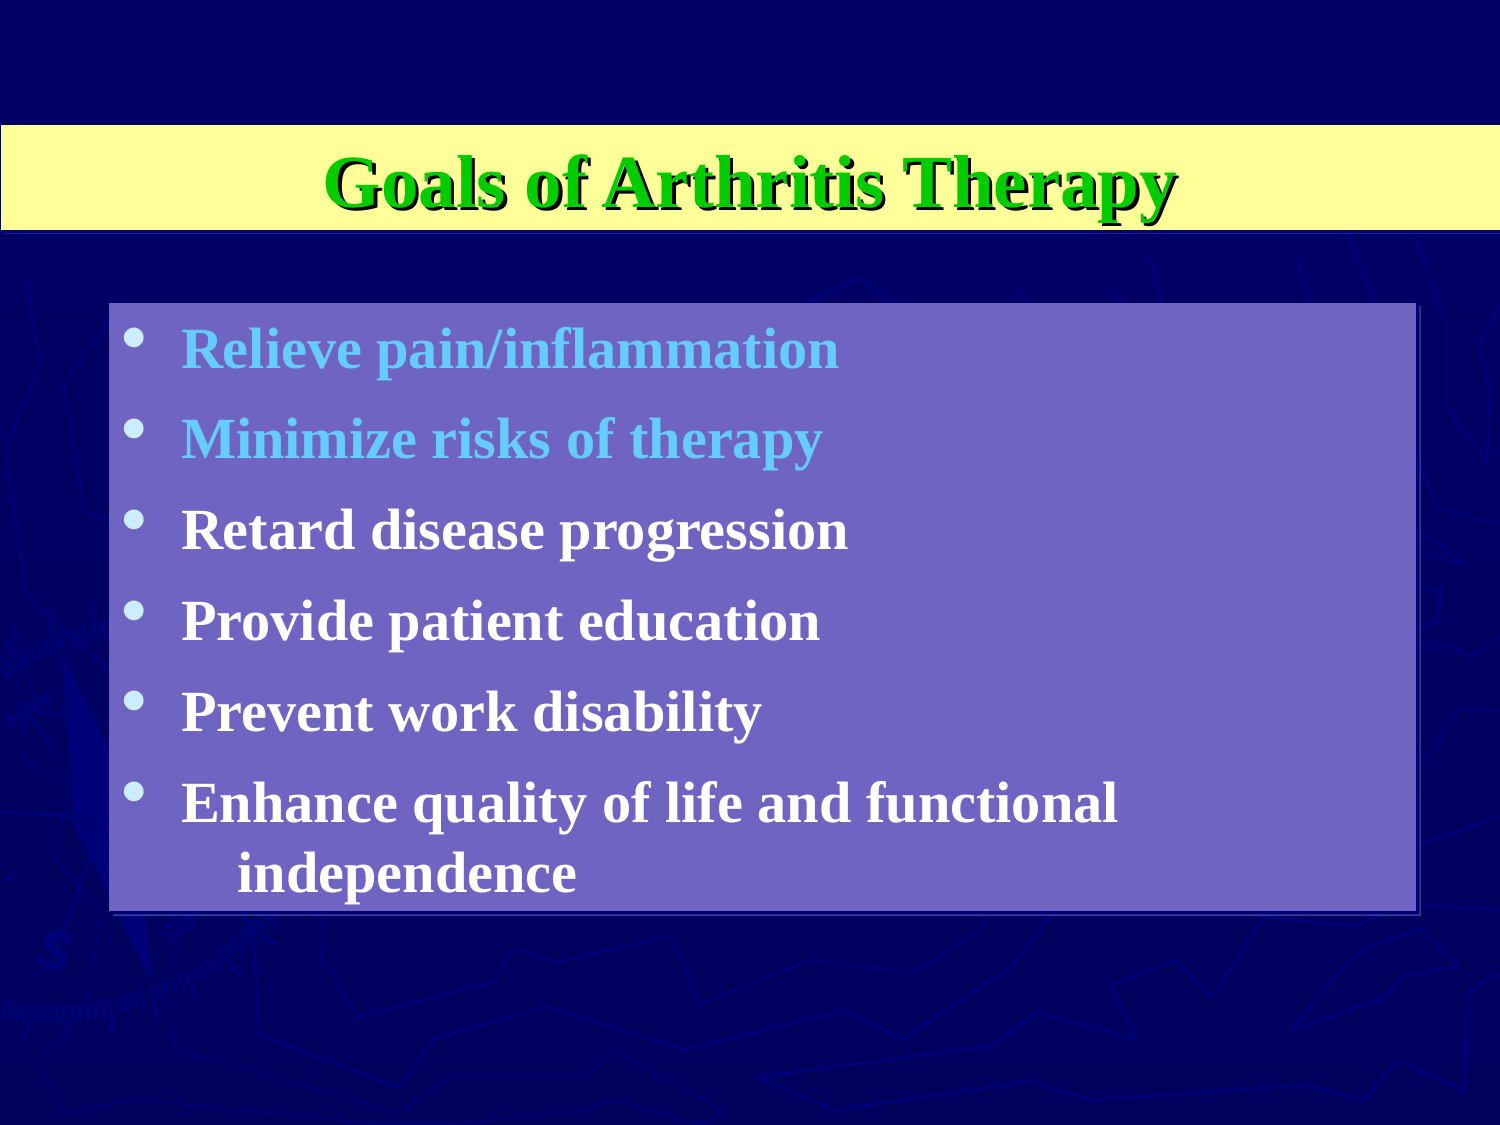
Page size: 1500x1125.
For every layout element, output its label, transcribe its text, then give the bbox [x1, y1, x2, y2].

text_box Relieve pain/inflammation Minimize risks of therapy Retard disease progression Provide patient education Prevent work disability Enhance quality of life and functional independence [109, 303, 1416, 911]
text_box Goals of Arthritis Therapy [1, 125, 1500, 230]
